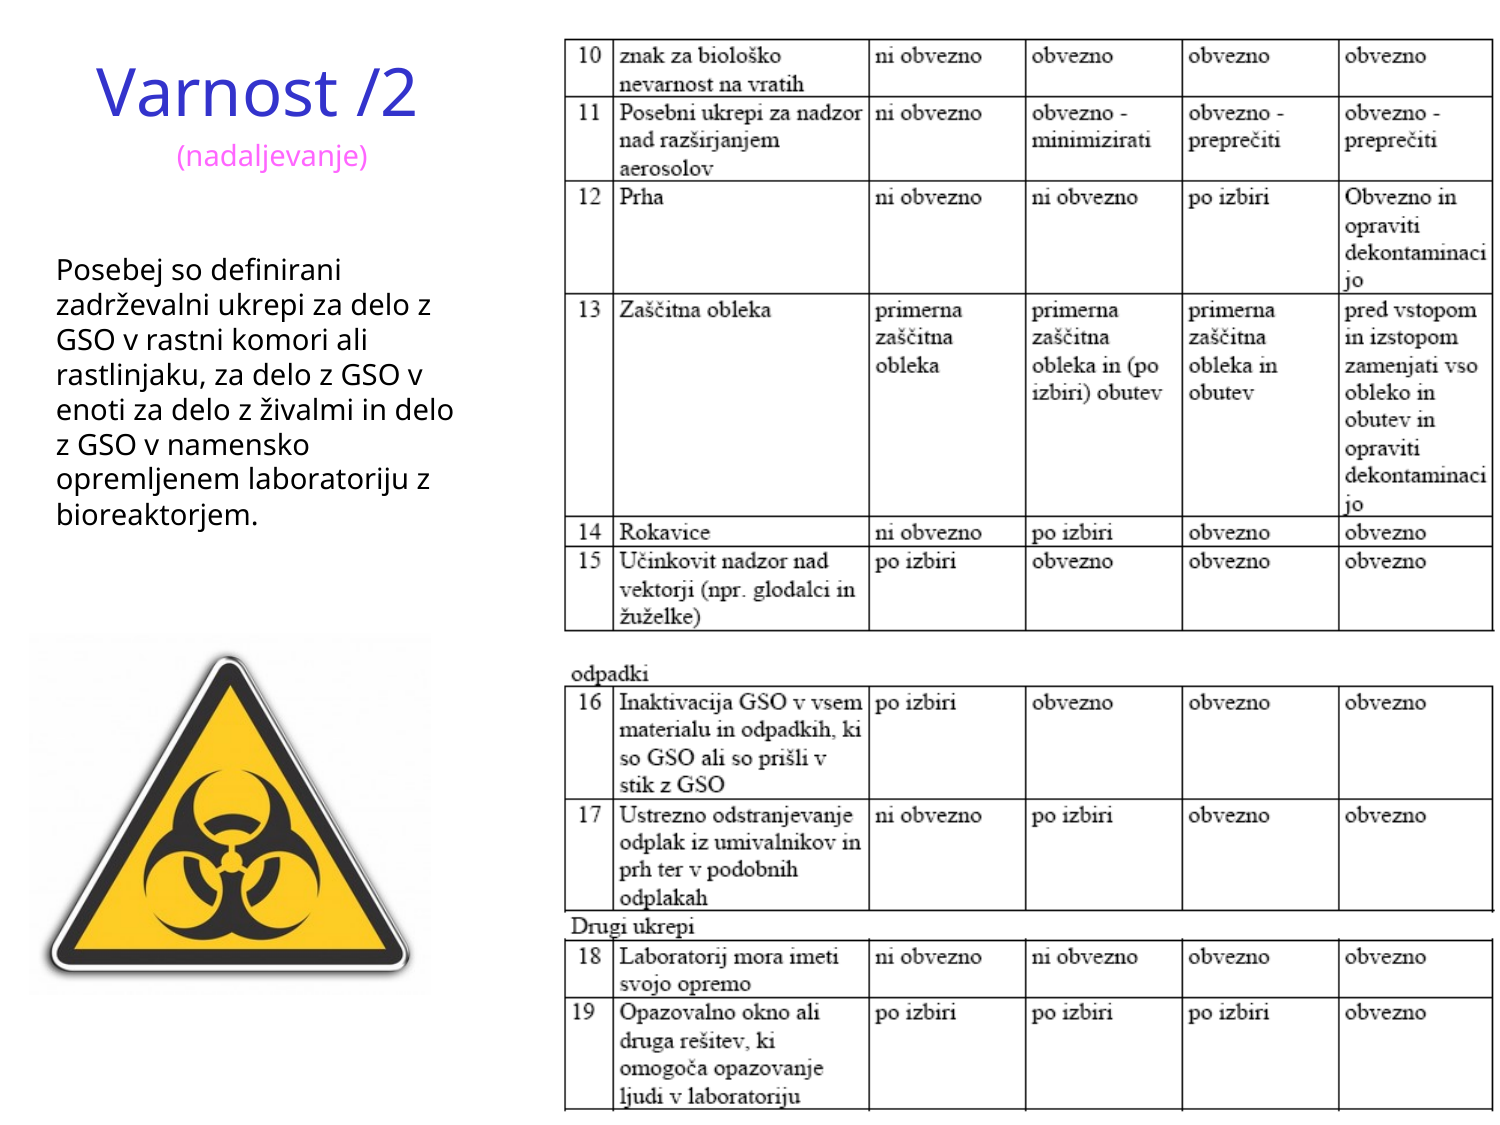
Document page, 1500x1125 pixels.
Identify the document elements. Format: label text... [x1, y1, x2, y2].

list (nadaljevanje) [66, 129, 479, 185]
text_box Posebej so definirani zadrževalni ukrepi za delo z GSO v rastni komori ali rastlinjaku, za delo z GSO v enoti za delo z živalmi in delo z GSO v namensko opremljenem laboratoriju z bioreaktorjem. [41, 243, 479, 539]
picture [29, 633, 431, 995]
title Varnost /2 [53, 41, 462, 137]
picture [551, 30, 1500, 1125]
